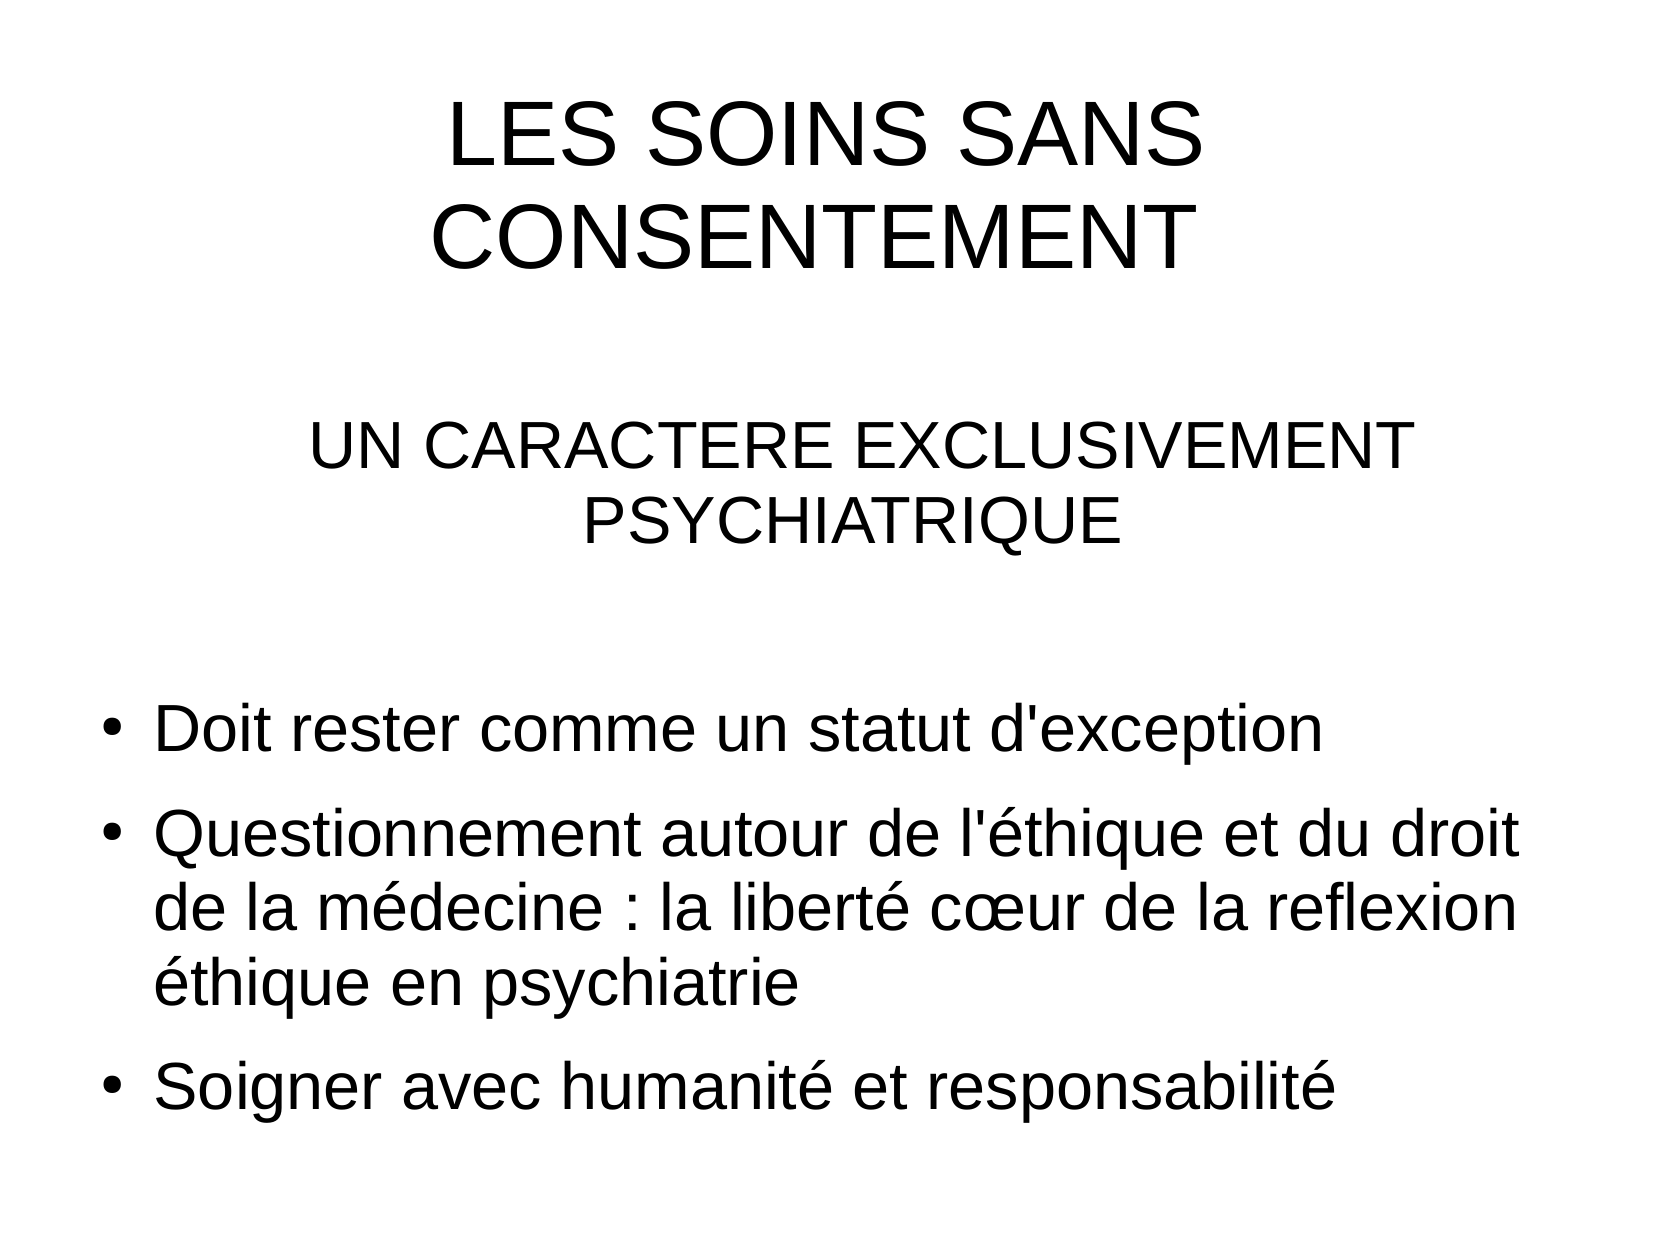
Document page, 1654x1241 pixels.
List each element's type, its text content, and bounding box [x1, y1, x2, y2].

list UN CARACTERE EXCLUSIVEMENT PSYCHIATRIQUE Doit rester comme un statut d'exception Questionnement autour de l'éthique et du droit de la médecine : la liberté cœur de la reflexion éthique en psychiatrie Soigner avec humanité et responsabilité [82, 303, 1571, 1227]
title LES SOINS SANS CONSENTEMENT [82, 82, 1571, 303]
